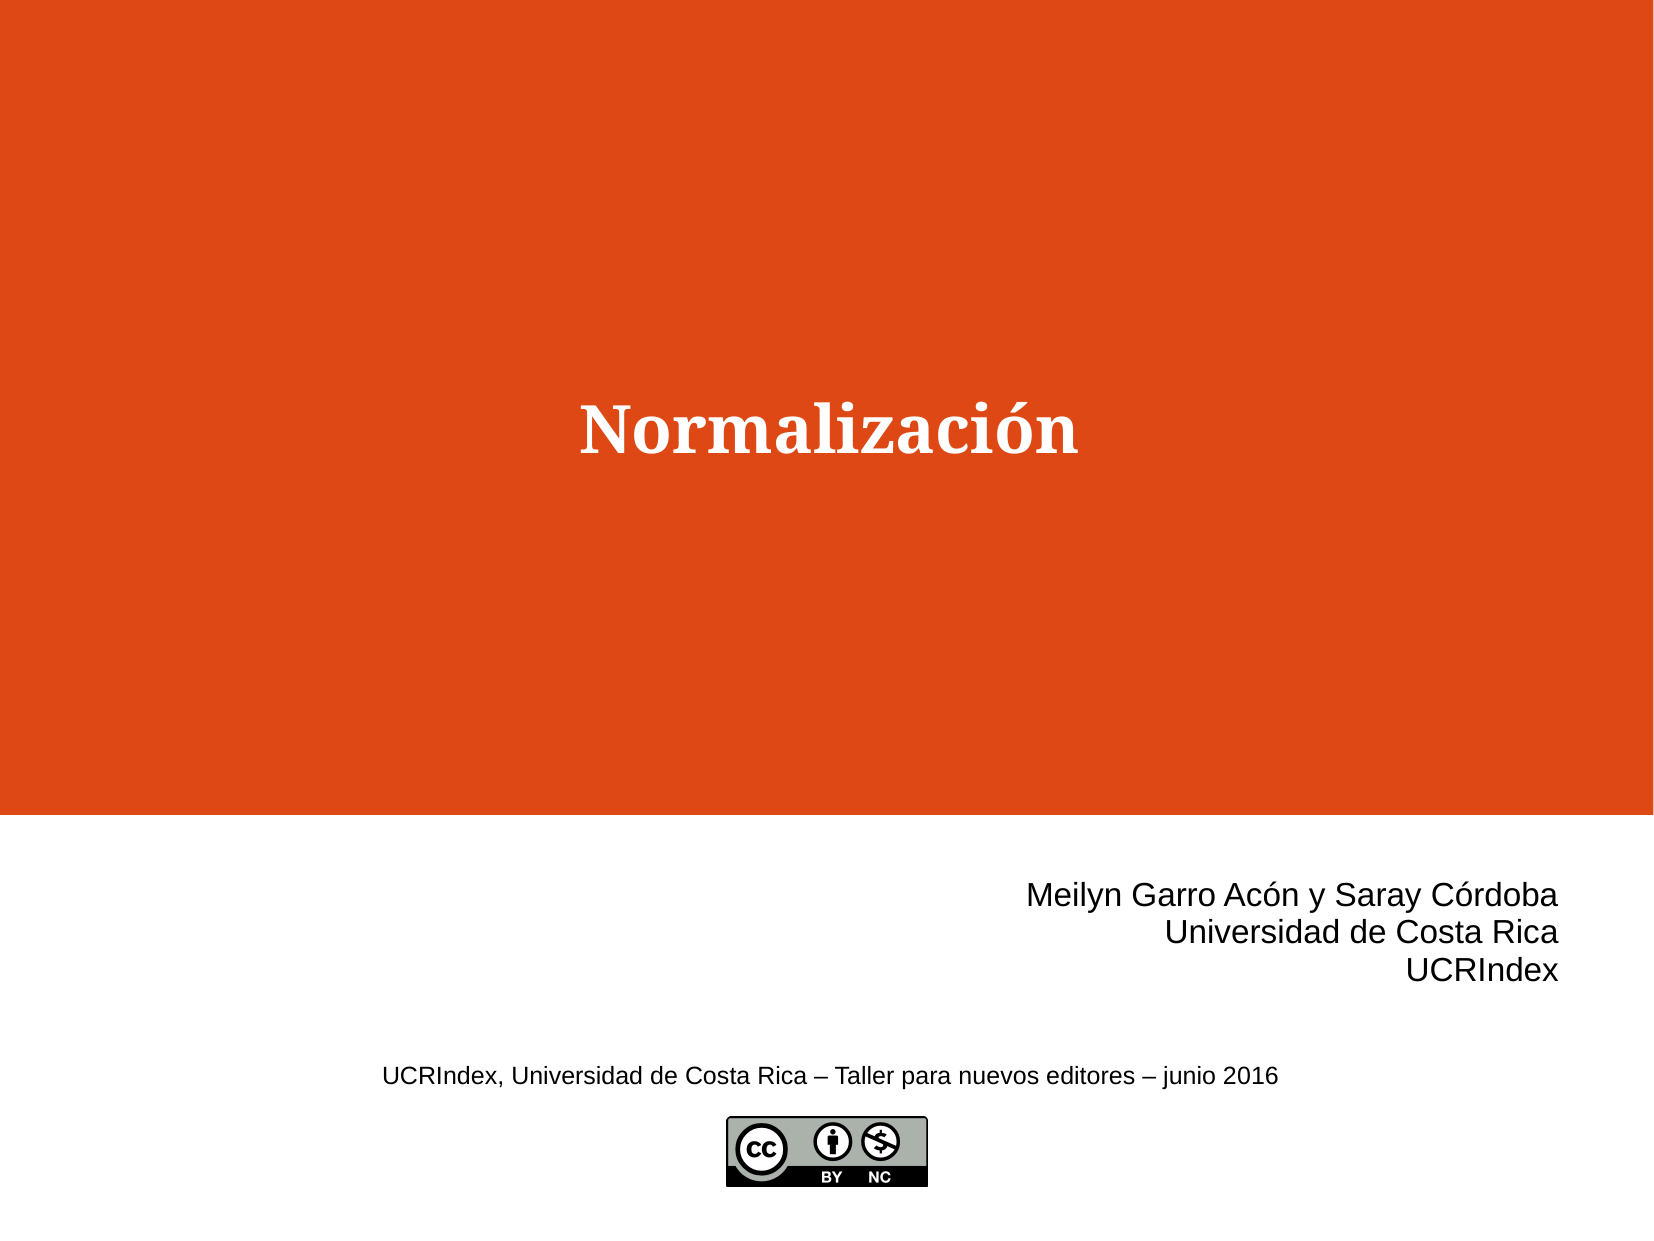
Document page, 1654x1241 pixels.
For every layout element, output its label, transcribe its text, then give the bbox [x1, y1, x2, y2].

title Normalización [253, 324, 1406, 532]
text_box [0, 0, 1654, 815]
subtitle Meilyn Garro Acón y Saray Córdoba Universidad de Costa Rica UCRIndex UCRIndex, Universidad de Costa Rica – Taller para nuevos editores – junio 2016 [103, 856, 1560, 1111]
picture [726, 1116, 928, 1187]
